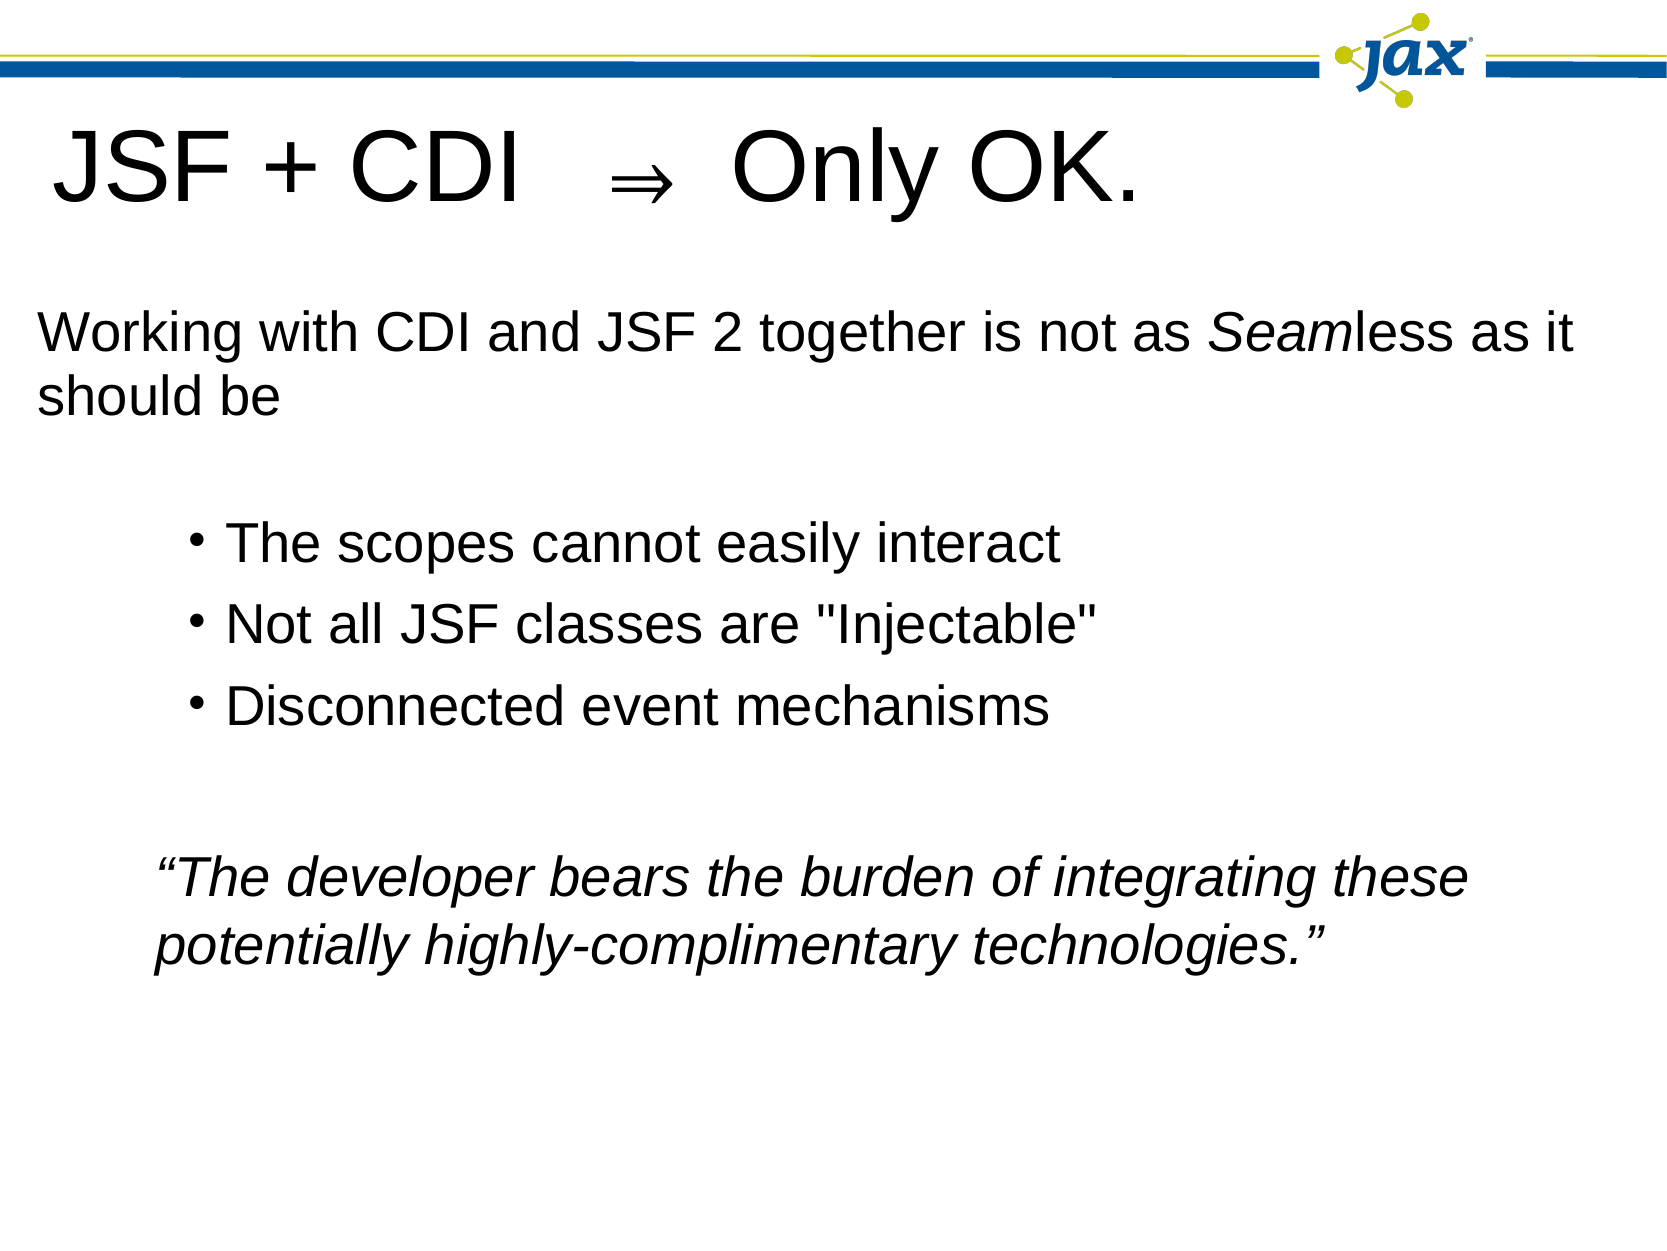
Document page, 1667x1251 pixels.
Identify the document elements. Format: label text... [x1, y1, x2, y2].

title JSF + CDI ⇒ Only OK. [37, 91, 1651, 230]
list Working with CDI and JSF 2 together is not as Seamless as it should be The scopes cannot easily interact Not all JSF classes are "Injectable" Disconnected event mechanisms “The developer bears the burden of integrating these potentially highly-complimentary technologies.” [37, 300, 1613, 1126]
picture [1335, 13, 1473, 91]
